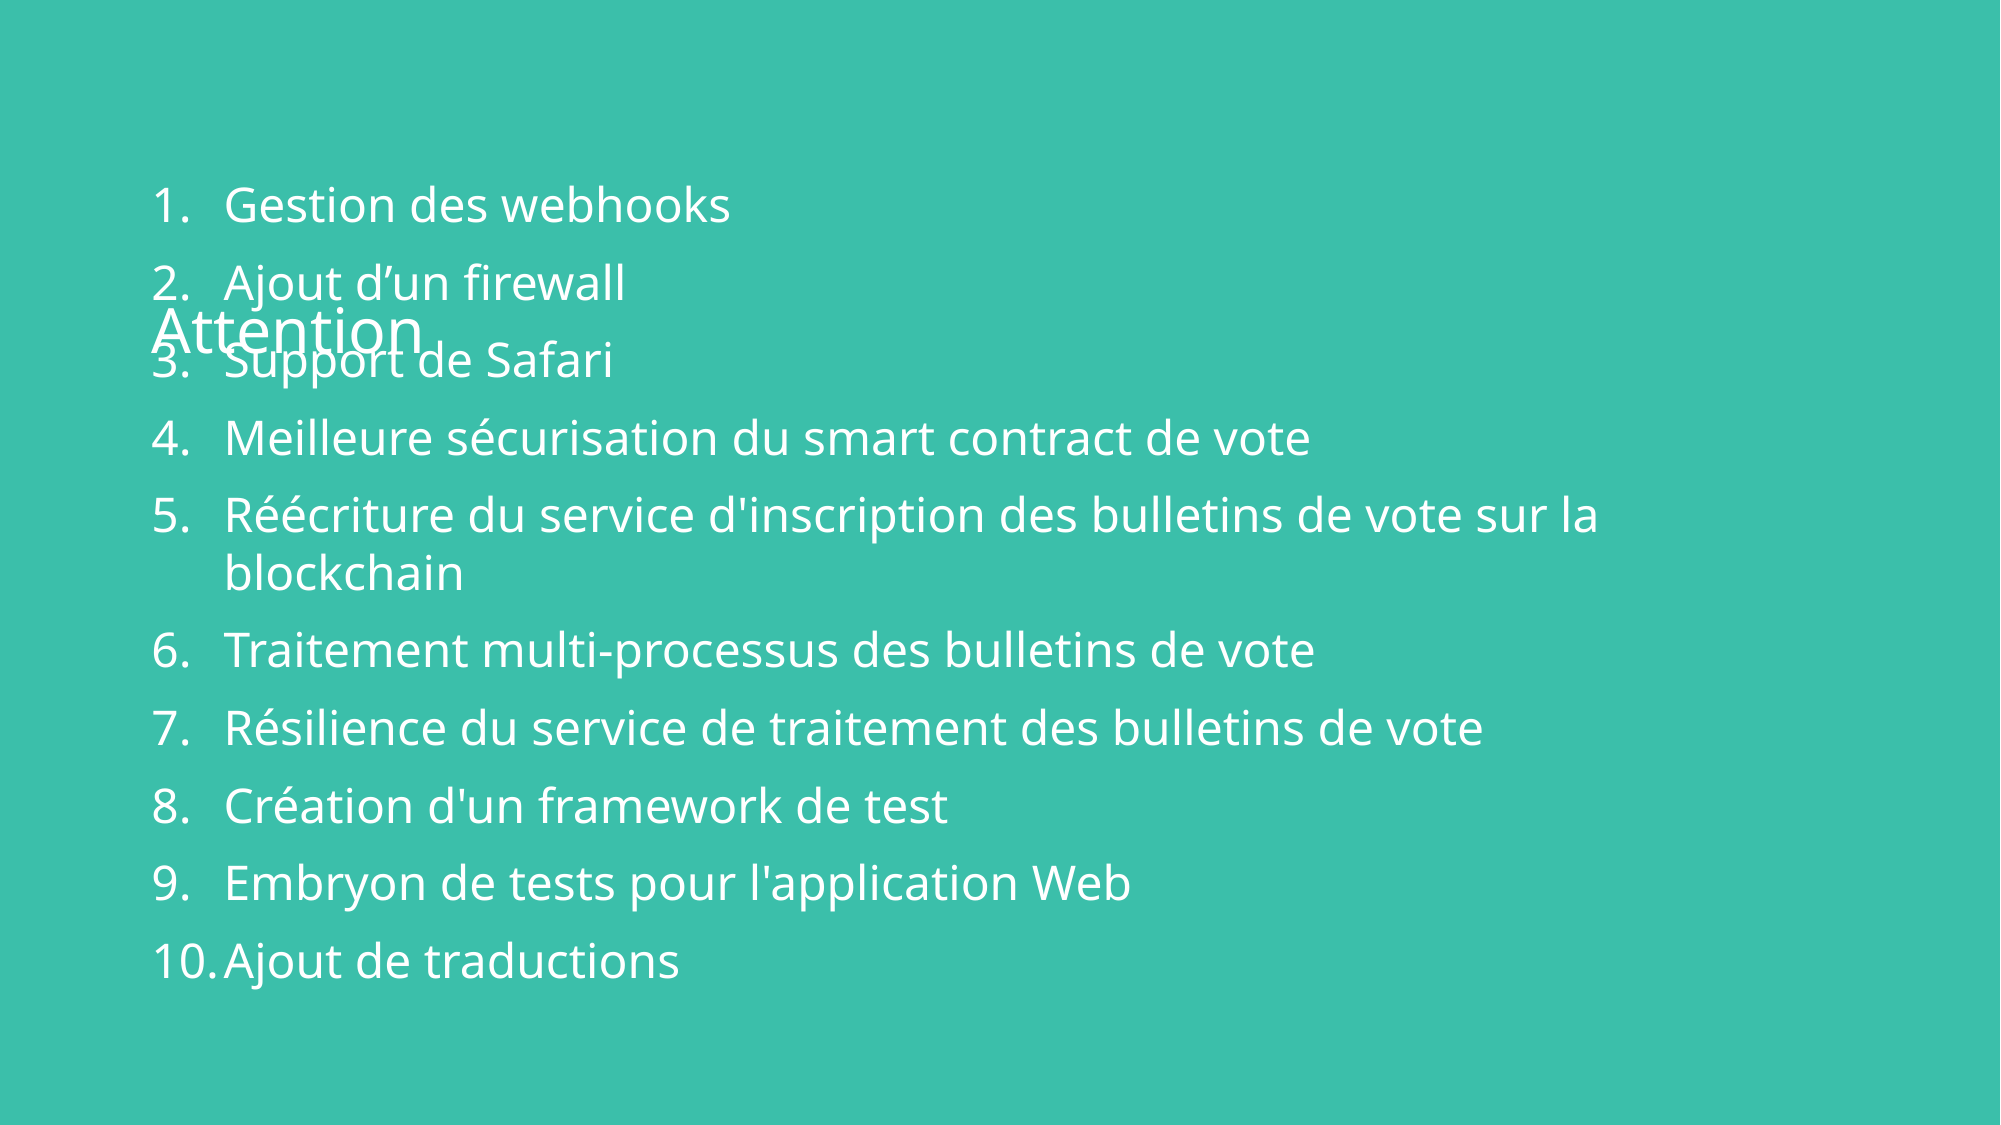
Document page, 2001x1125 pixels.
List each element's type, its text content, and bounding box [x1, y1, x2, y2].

list Gestion des webhooks Ajout d’un firewall Support de Safari Meilleure sécurisation du smart contract de vote Réécriture du service d'inscription des bulletins de vote sur la blockchain Traitement multi-processus des bulletins de vote Résilience du service de traitement des bulletins de vote Création d'un framework de test Embryon de tests pour l'application Web Ajout de traductions [136, 167, 1862, 999]
